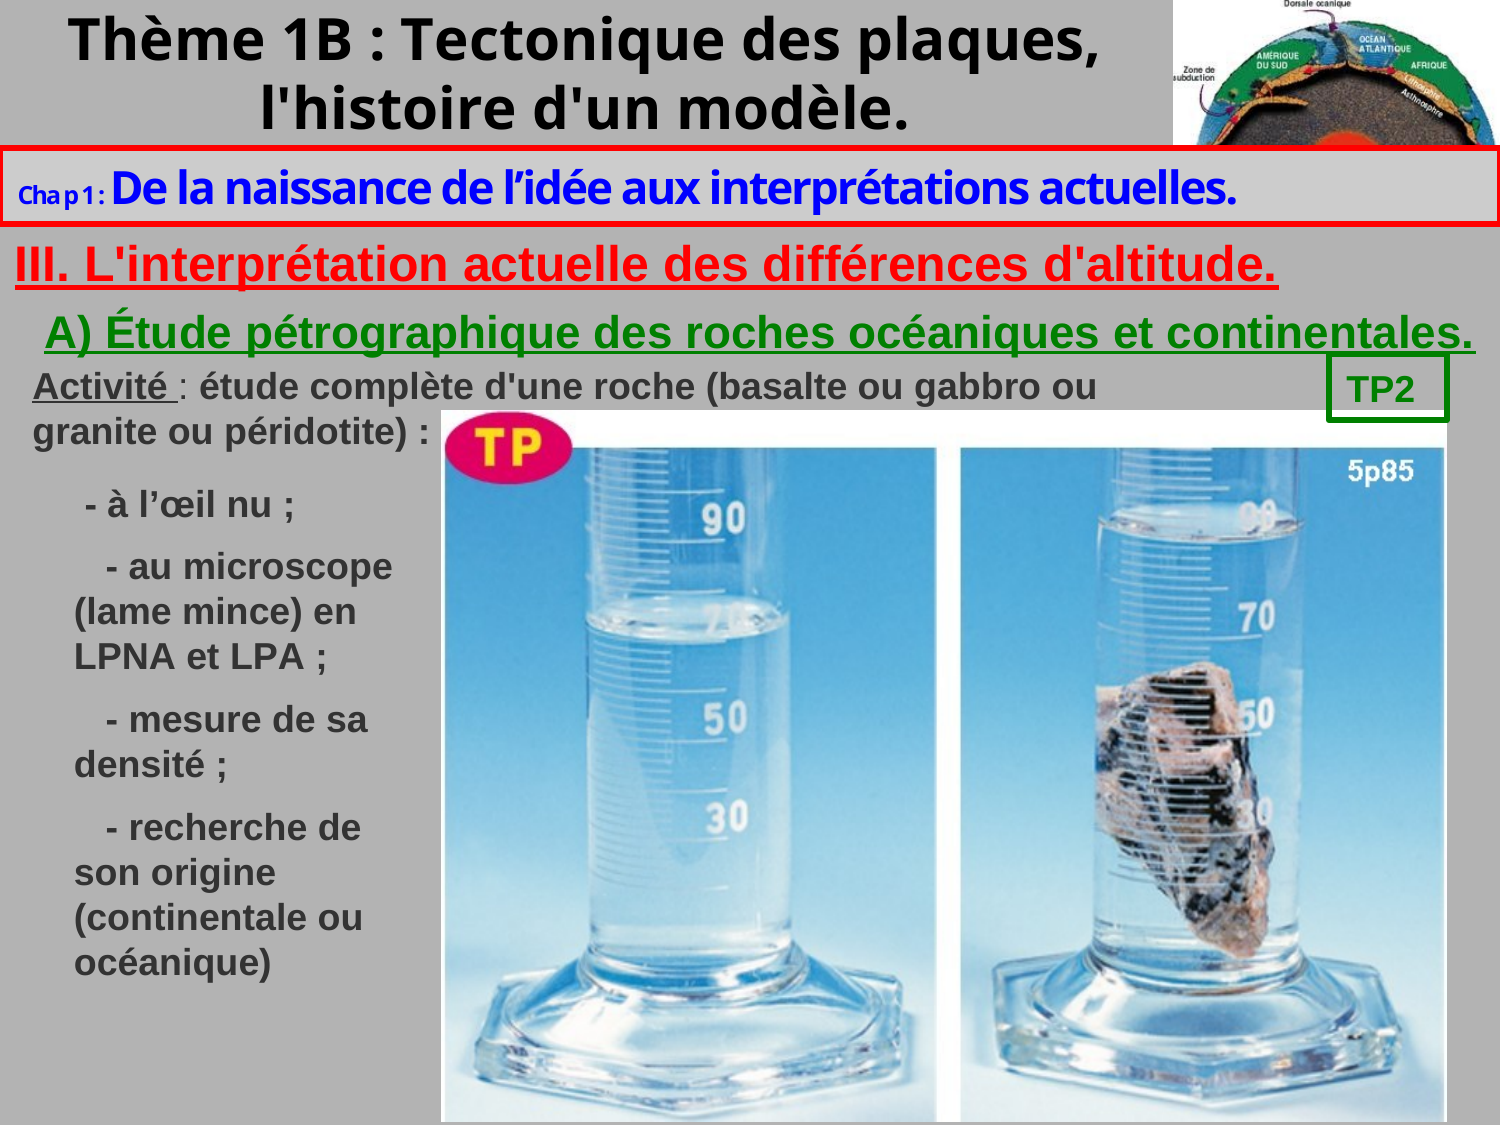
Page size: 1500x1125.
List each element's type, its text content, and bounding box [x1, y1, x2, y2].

text_box Activité : étude complète d'une roche (basalte ou gabbro ou granite ou péridotite) : [17, 354, 1229, 460]
text_box TP2 [1328, 354, 1447, 421]
text_box A) Étude pétrographique des roches océaniques et continentales. [29, 295, 1500, 366]
text_box III. L'interprétation actuelle des différences d'altitude. [0, 224, 1418, 300]
text_box Thème 1B : Tectonique des plaques, l'histoire d'un modèle. [0, 0, 1173, 147]
text_box - à l’œil nu ; - au microscope (lame mince) en LPNA et LPA ; - mesure de sa densité ; - recherche de son origine (continentale ou océanique) [59, 472, 420, 991]
picture [441, 410, 1447, 1123]
picture [1173, 0, 1500, 147]
text_box Cha p 1 : De la naissance de l’idée aux interprétations actuelles. [0, 147, 1500, 224]
